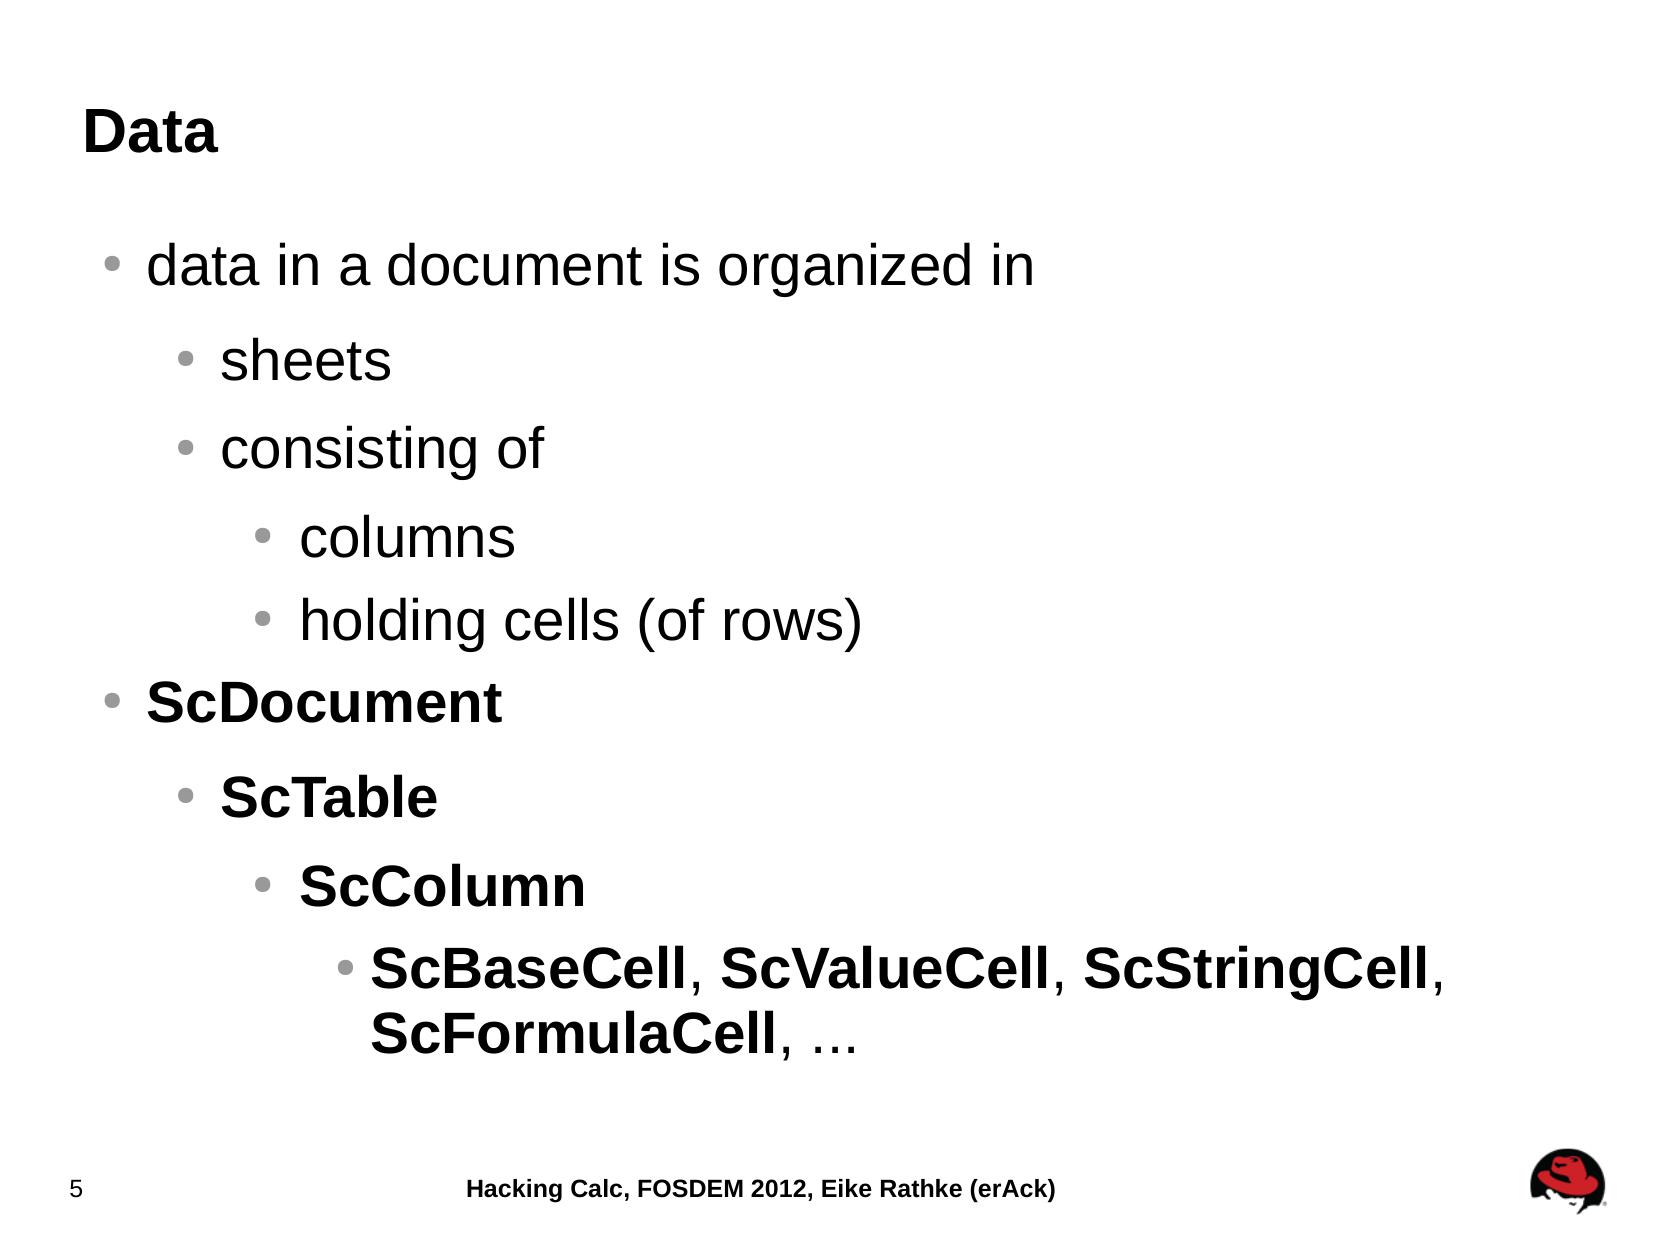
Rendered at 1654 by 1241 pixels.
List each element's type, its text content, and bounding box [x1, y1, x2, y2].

title Data [82, 37, 1571, 226]
picture [1529, 1146, 1613, 1224]
list data in a document is organized in sheets consisting of columns holding cells (of rows) ScDocument ScTable ScColumn ScBaseCell, ScValueCell, ScStringCell, ScFormulaCell, ... [86, 232, 1576, 1067]
